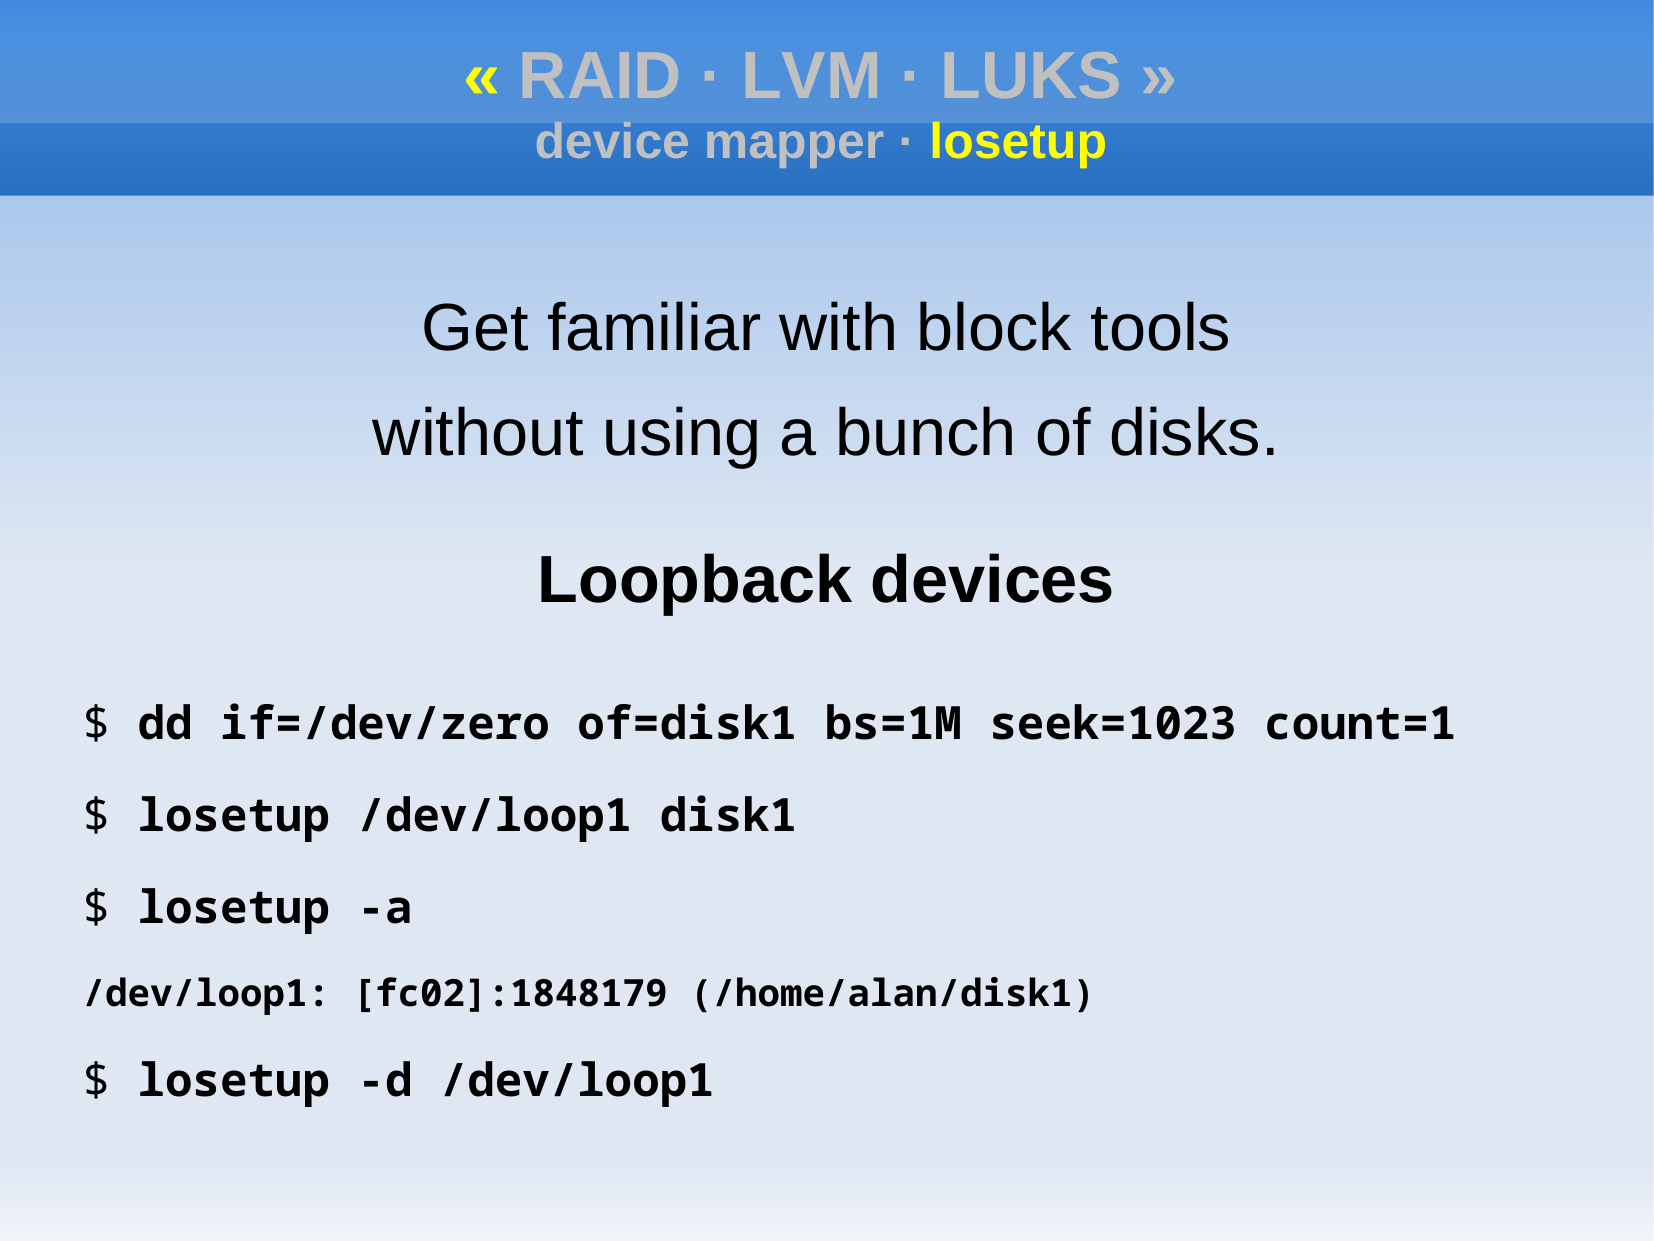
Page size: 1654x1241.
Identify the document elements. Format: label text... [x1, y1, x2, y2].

list Get familiar with block tools without using a bunch of disks. Loopback devices $ dd if=/dev/zero of=disk1 bs=1M seek=1023 count=1 $ losetup /dev/loop1 disk1 $ losetup -a /dev/loop1: [fc02]:1848179 (/home/alan/disk1) $ losetup -d /dev/loop1 [82, 290, 1571, 1109]
picture [0, 0, 1654, 1241]
title « RAID · LVM · LUKS » device mapper · losetup [76, 0, 1565, 208]
